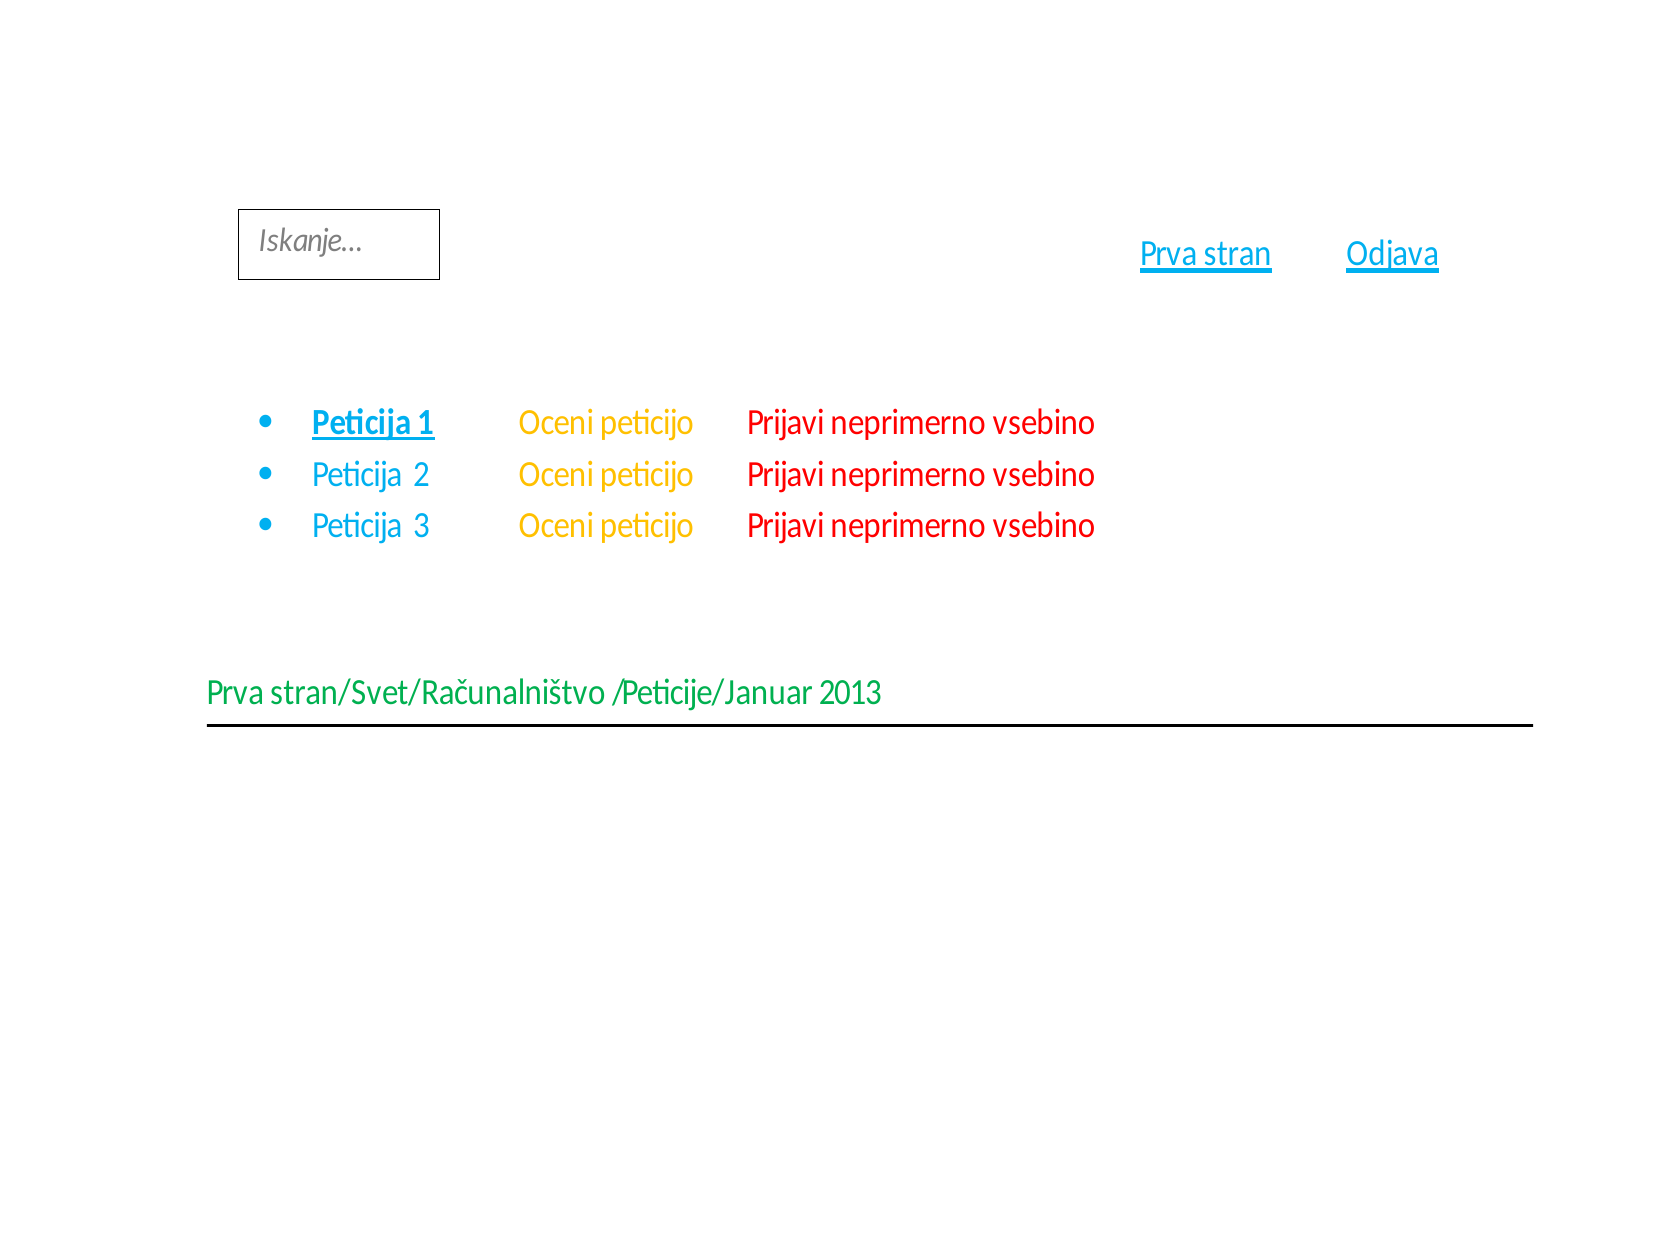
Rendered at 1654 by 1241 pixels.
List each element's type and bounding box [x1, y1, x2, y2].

picture [206, 147, 1536, 768]
